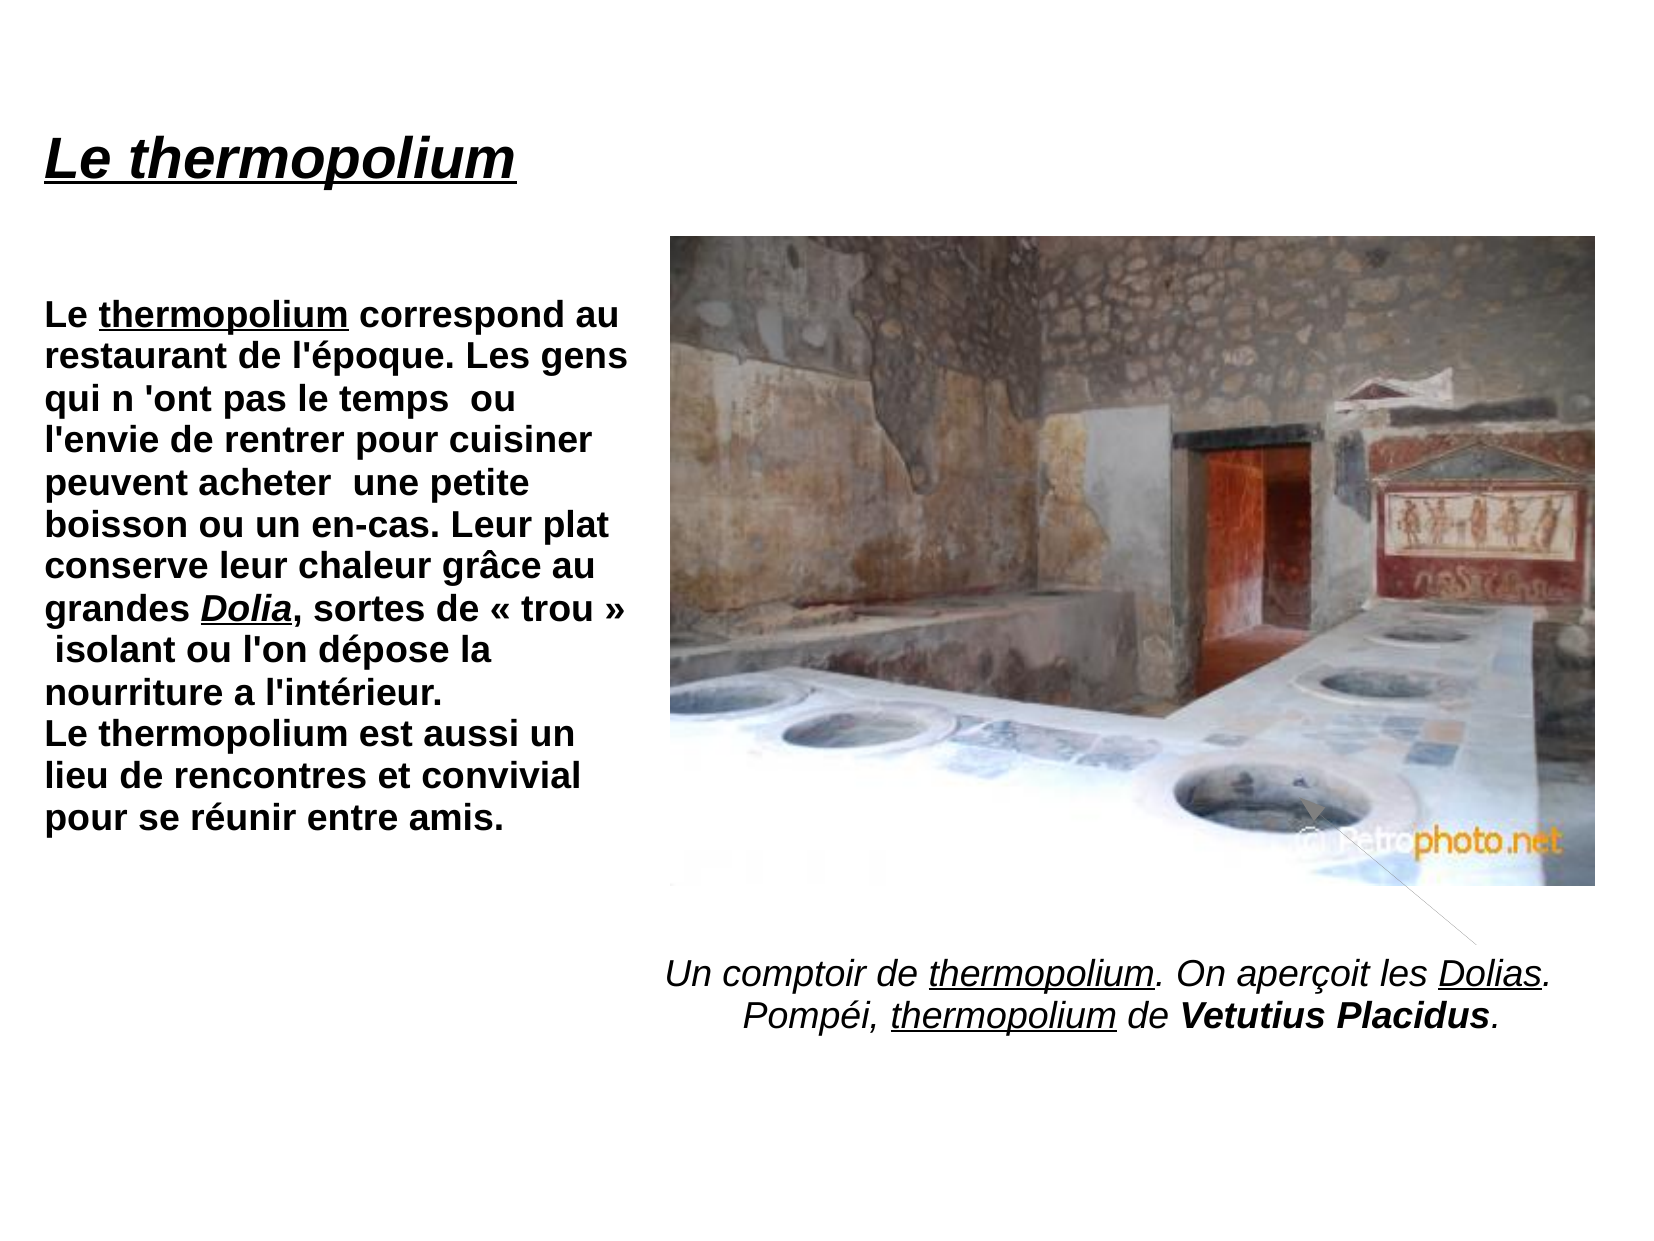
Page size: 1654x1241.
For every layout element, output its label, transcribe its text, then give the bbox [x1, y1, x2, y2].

picture [670, 236, 1595, 886]
text_box Le thermopolium Le thermopolium correspond au restaurant de l'époque. Les gens qui n 'ont pas le temps ou l'envie de rentrer pour cuisiner peuvent acheter une petite boisson ou un en-cas. Leur plat conserve leur chaleur grâce au grandes Dolia, sortes de « trou » isolant ou l'on dépose la nourriture a l'intérieur. Le thermopolium est aussi un lieu de rencontres et convivial pour se réunir entre amis. [29, 118, 650, 866]
text_box Un comptoir de thermopolium. On aperçoit les Dolias. Pompéi, thermopolium de Vetutius Placidus. [649, 944, 1595, 1045]
